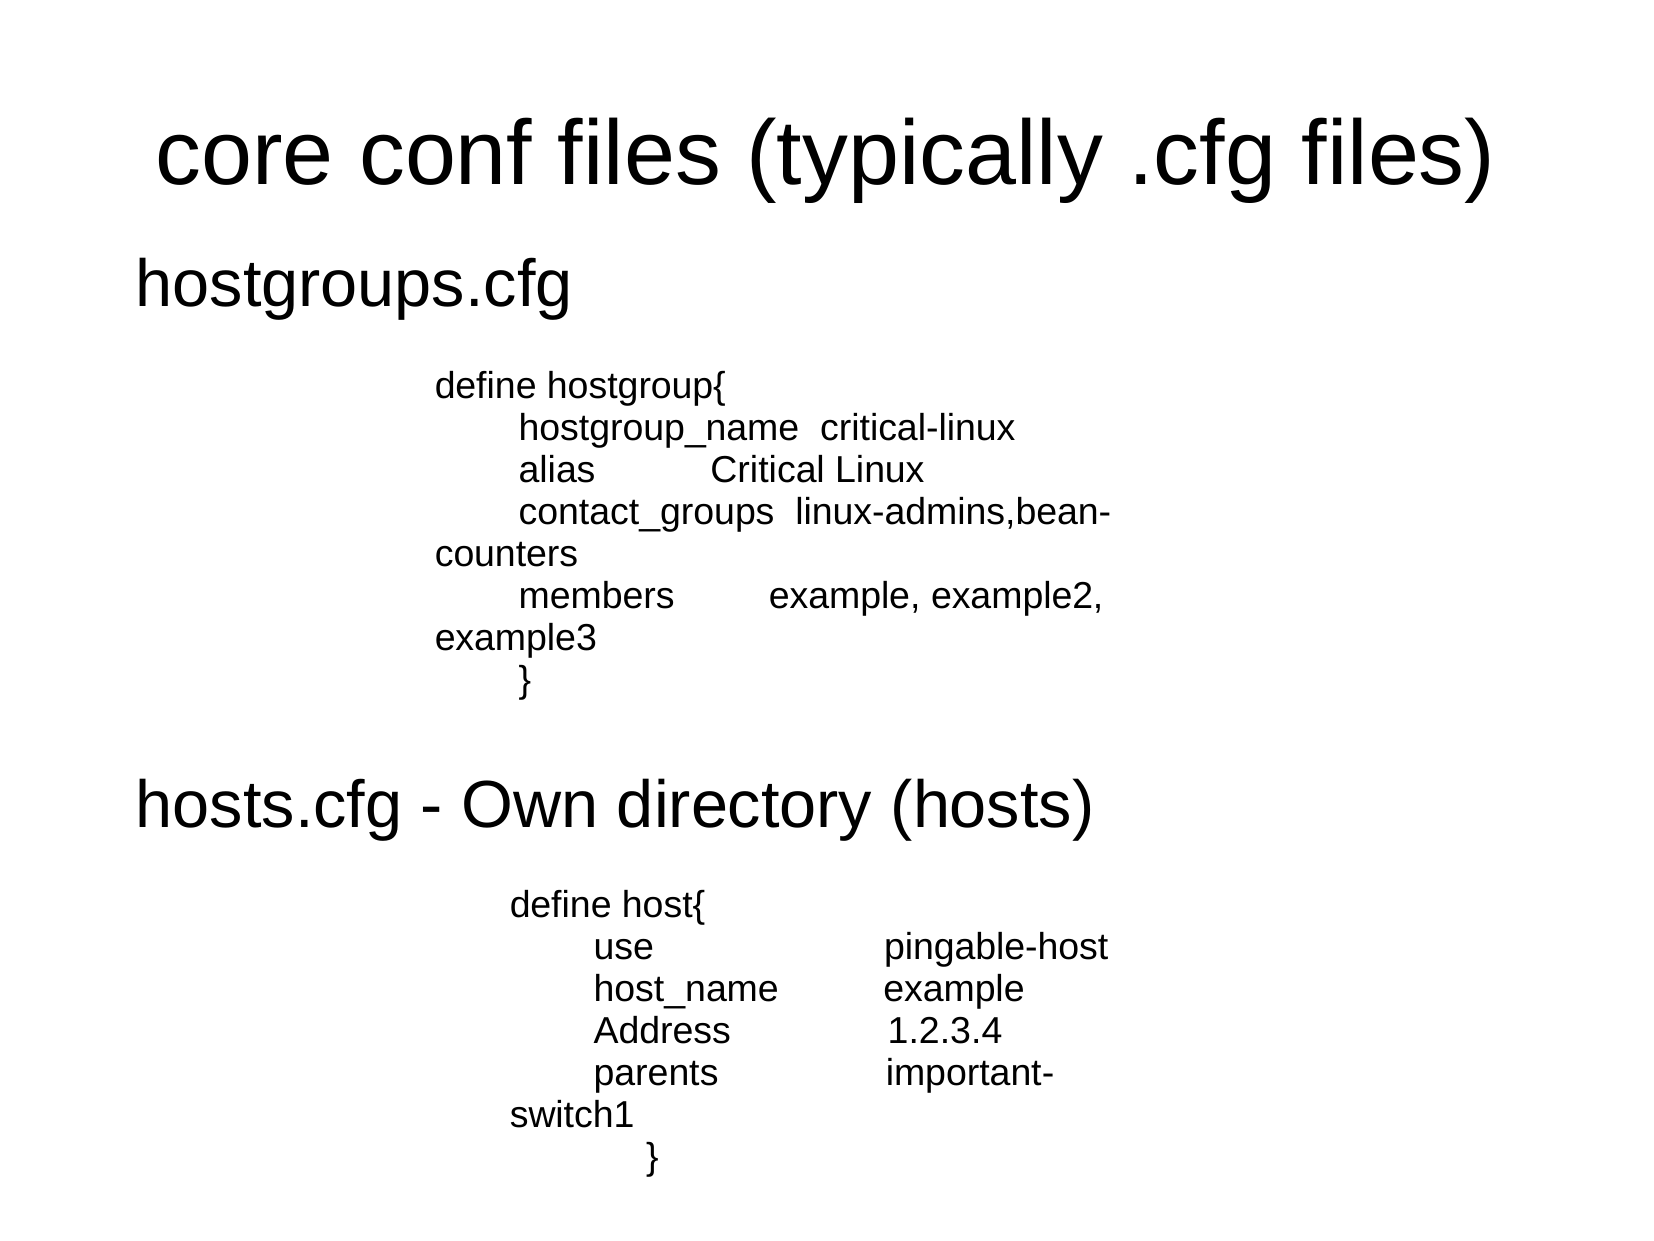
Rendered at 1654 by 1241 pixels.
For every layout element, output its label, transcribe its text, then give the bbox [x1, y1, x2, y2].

title core conf files (typically .cfg files) [82, 49, 1571, 257]
text_box define hostgroup{ hostgroup_name critical-linux alias Critical Linux contact_groups linux-admins,bean-counters members example, example2, example3 } [420, 357, 1184, 751]
list hostgroups.cfg hosts.cfg - Own directory (hosts) [64, 245, 1554, 966]
text_box define host{ use pingable-host host_name example Address 1.2.3.4 parents important-switch1 } [495, 876, 1139, 1186]
